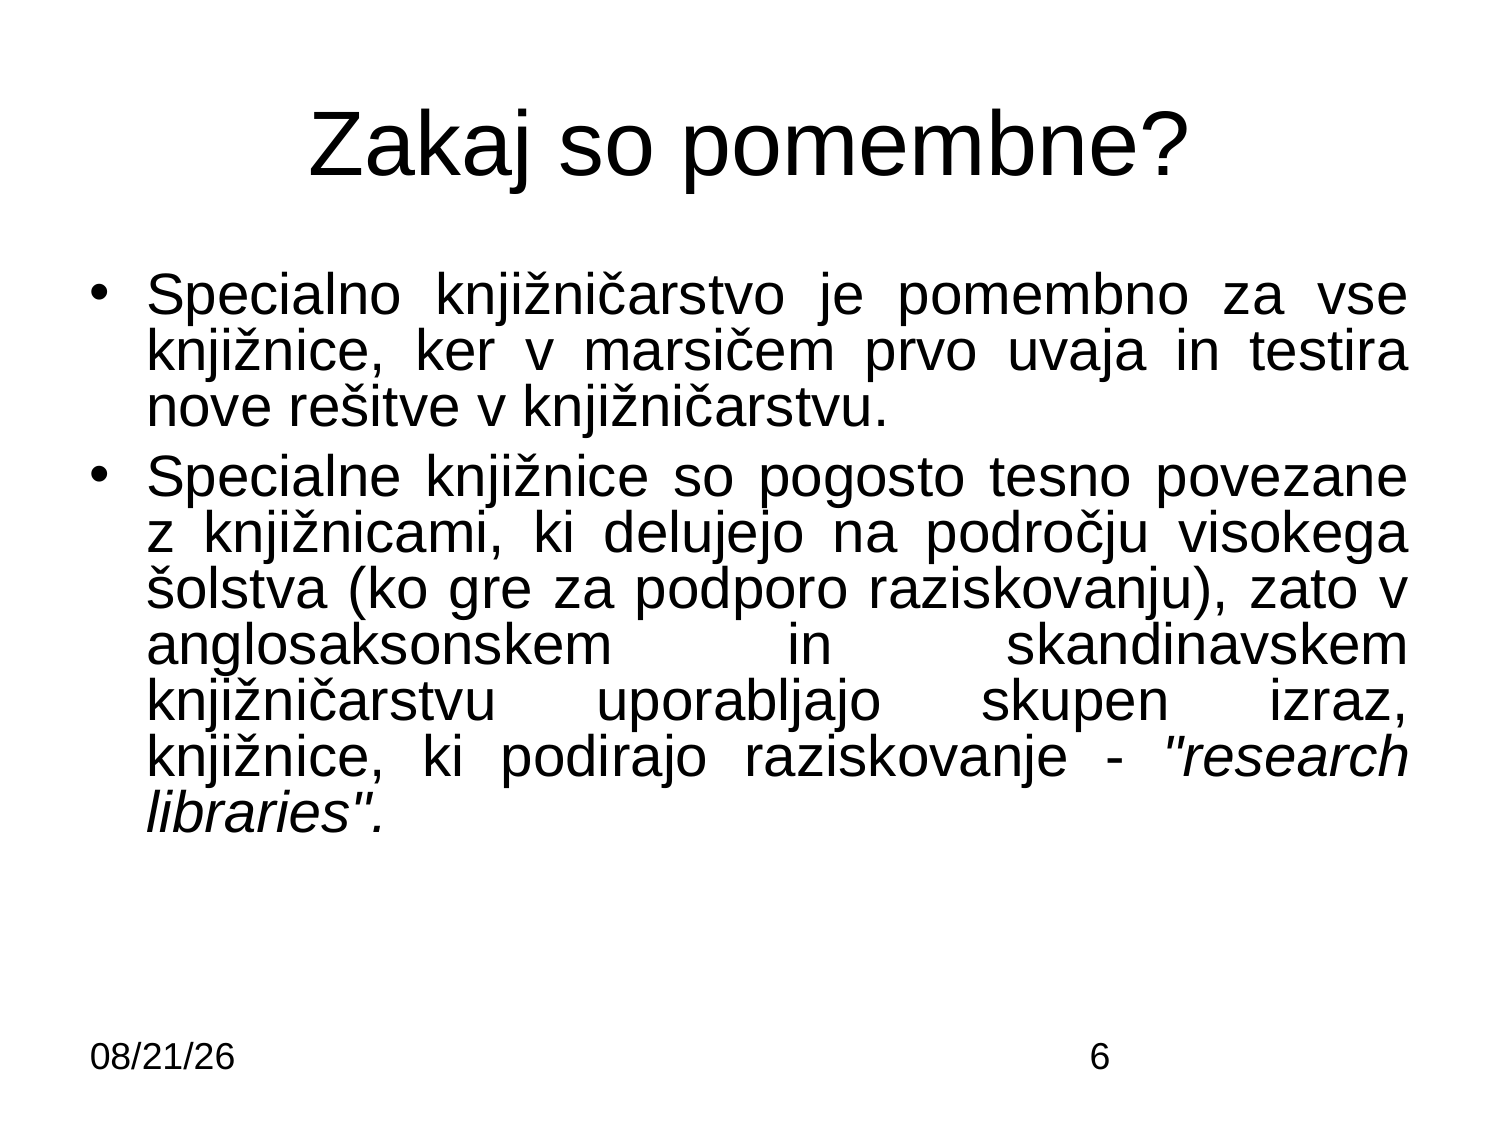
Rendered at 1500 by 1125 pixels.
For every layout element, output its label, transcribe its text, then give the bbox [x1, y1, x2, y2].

list Specialno knjižničarstvo je pomembno za vse knjižnice, ker v marsičem prvo uvaja in testira nove rešitve v knjižničarstvu. Specialne knjižnice so pogosto tesno povezane z knjižnicami, ki delujejo na področju visokega šolstva (ko gre za podporo raziskovanju), zato v anglosaksonskem in skandinavskem knjižničarstvu uporabljajo skupen izraz, knjižnice, ki podirajo raziskovanje - "research libraries". [75, 262, 1426, 1006]
title Zakaj so pomembne? [75, 45, 1426, 233]
